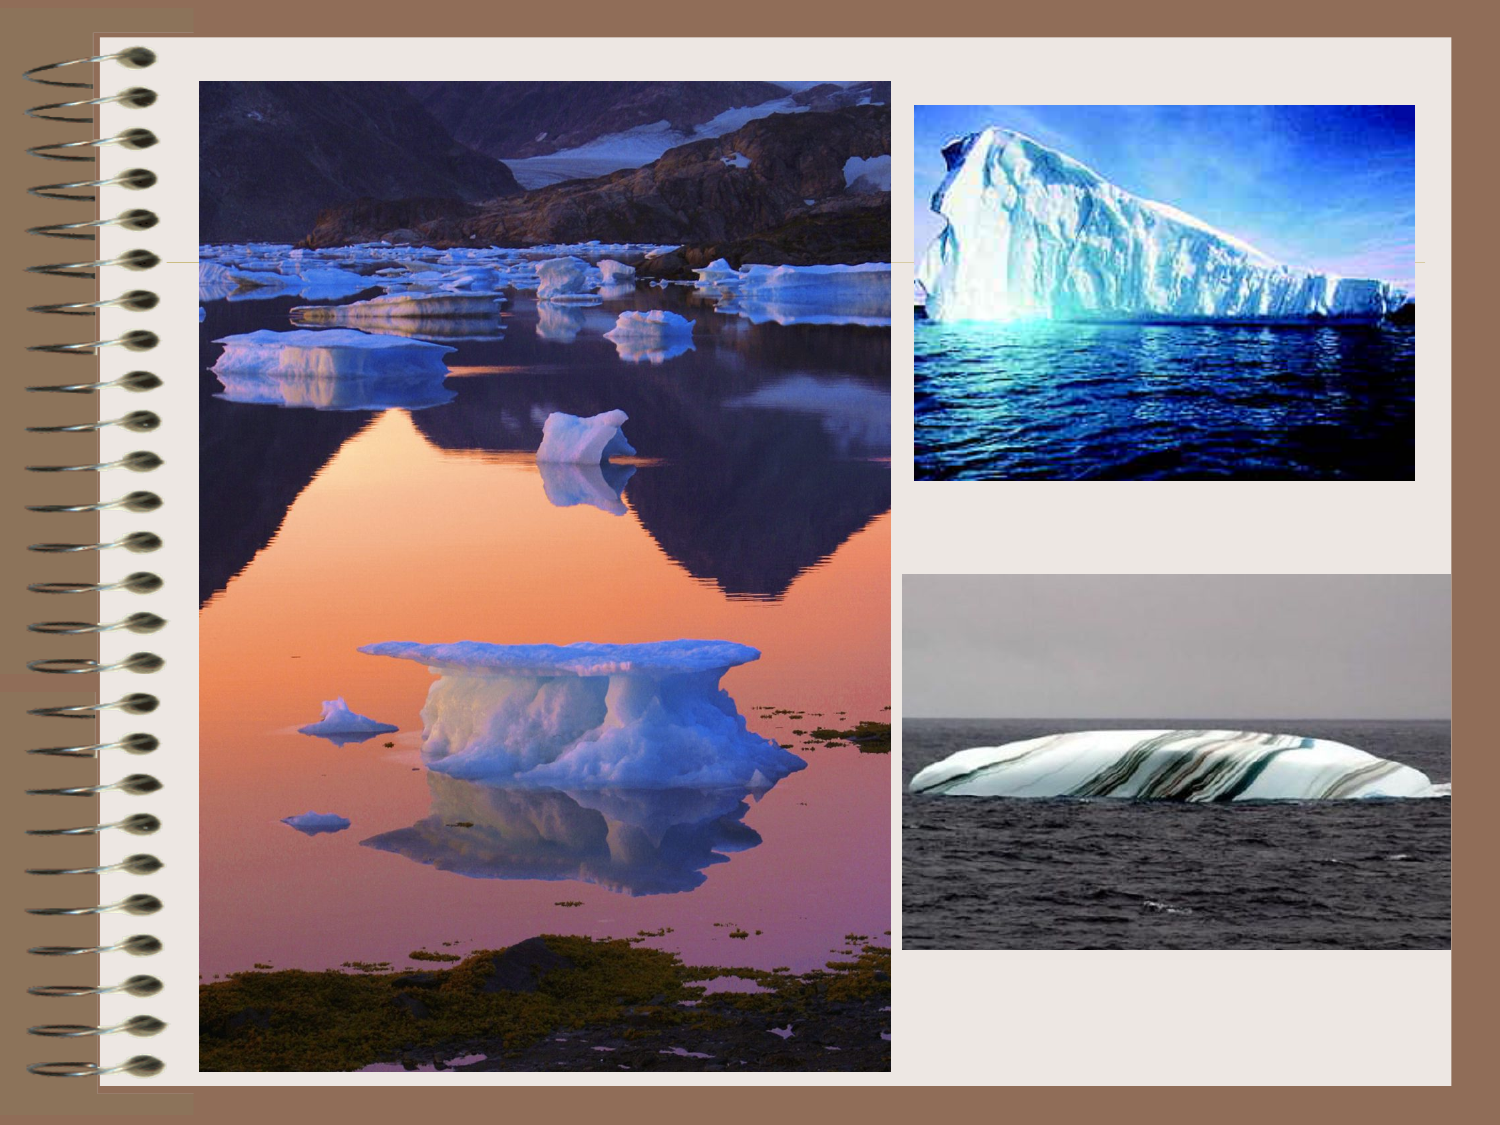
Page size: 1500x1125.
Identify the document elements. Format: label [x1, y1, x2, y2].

picture [199, 81, 891, 1072]
picture [914, 105, 1415, 481]
picture [902, 574, 1451, 950]
picture [0, 692, 194, 1115]
picture [0, 8, 194, 674]
